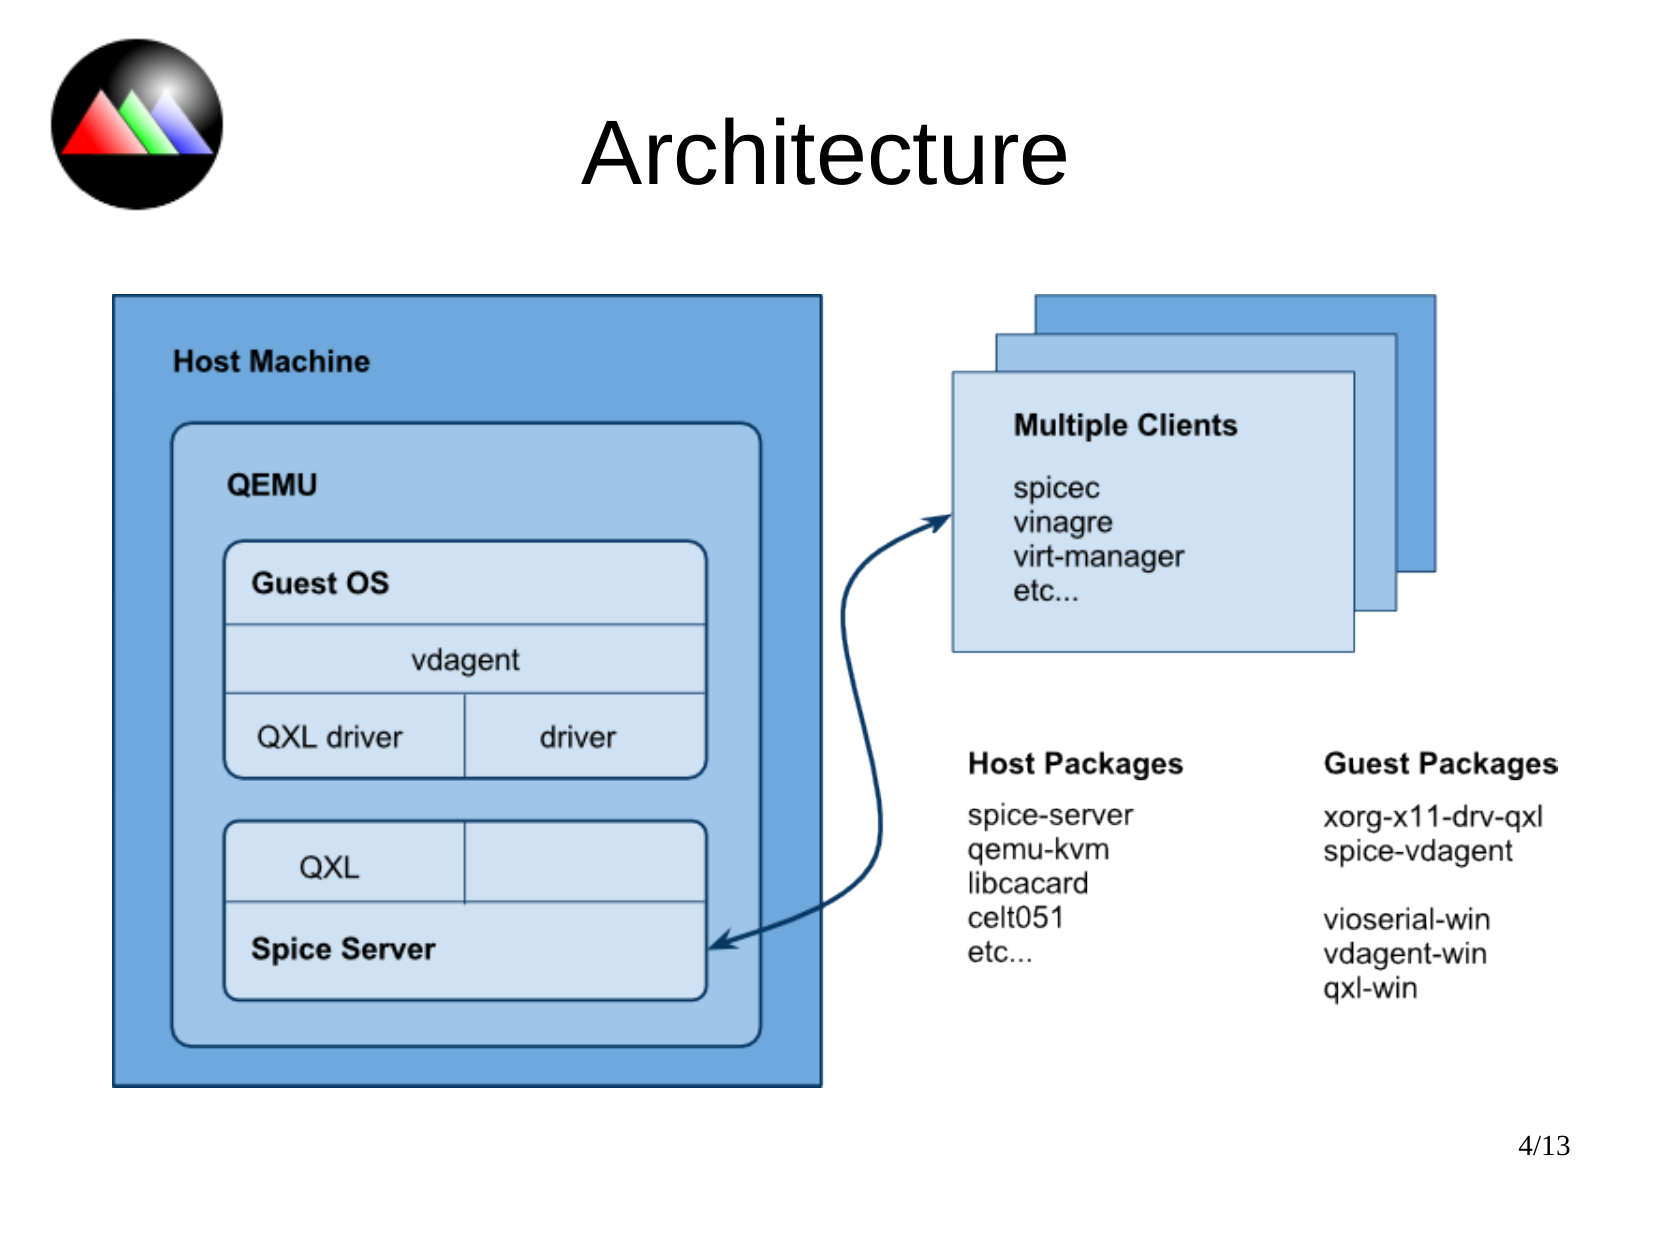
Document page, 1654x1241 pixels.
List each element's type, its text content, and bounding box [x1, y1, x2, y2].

picture [37, 25, 238, 225]
title Architecture [82, 49, 1571, 257]
picture [112, 294, 1558, 1088]
